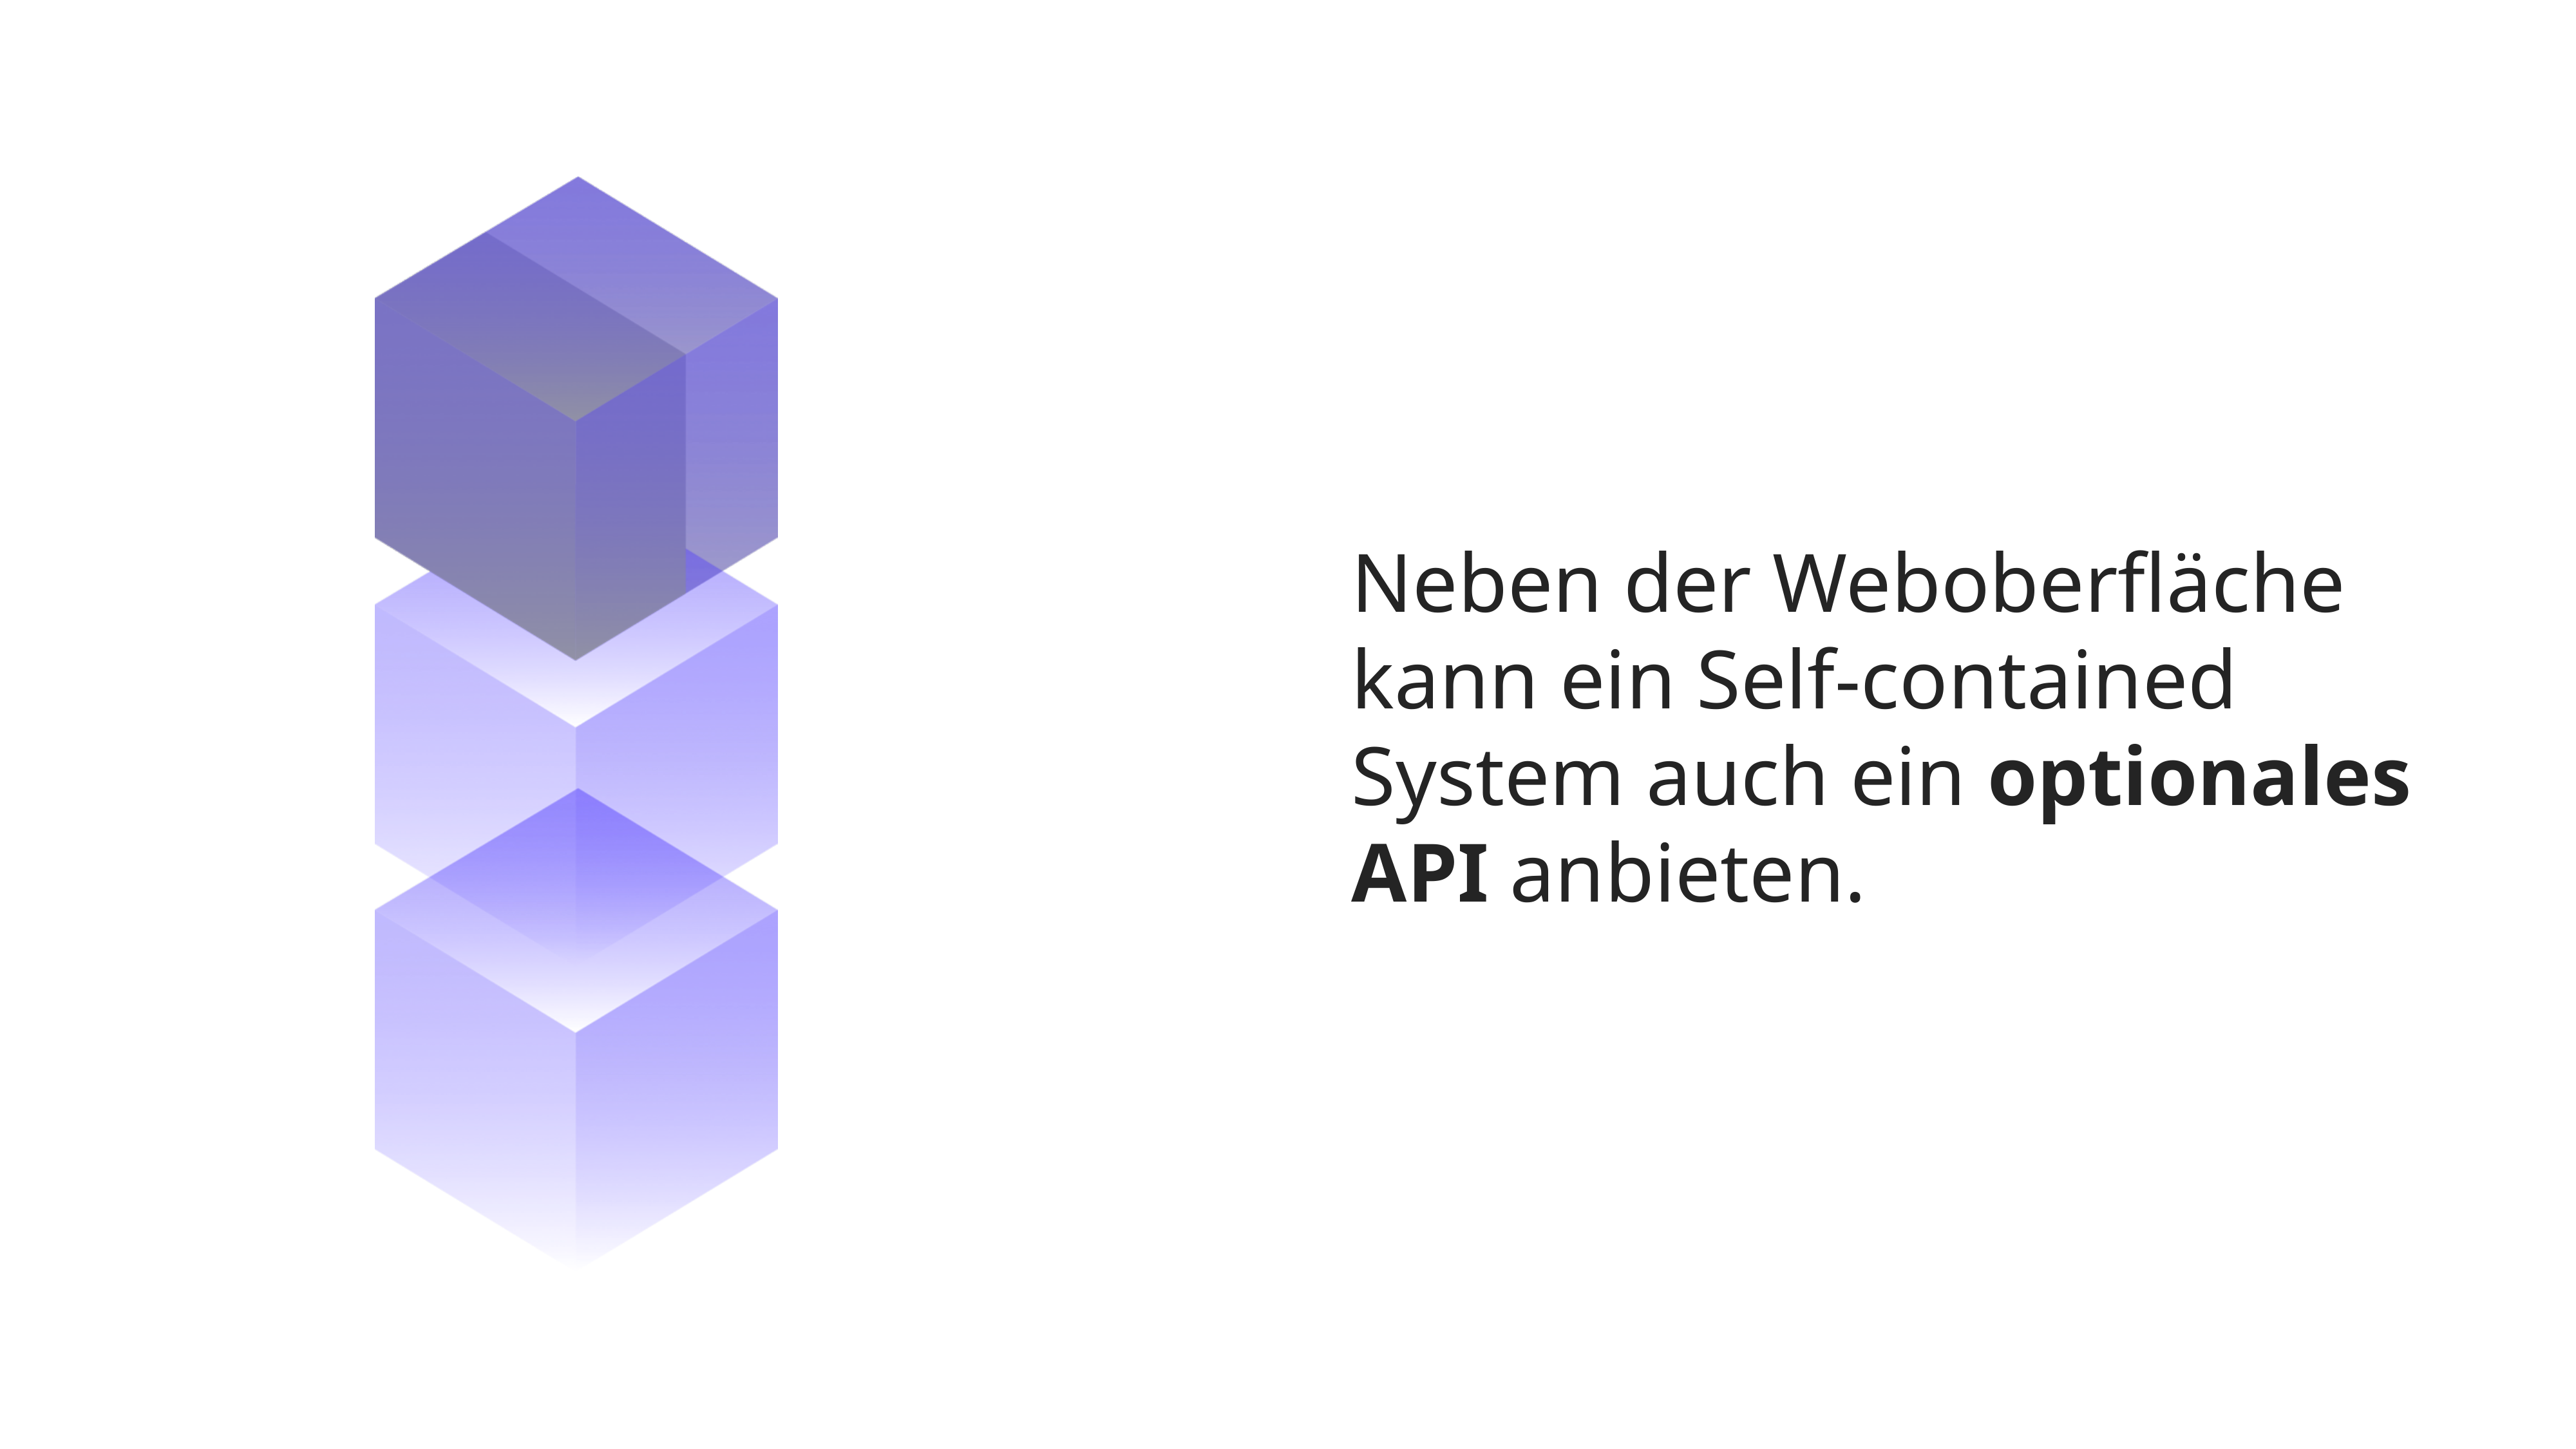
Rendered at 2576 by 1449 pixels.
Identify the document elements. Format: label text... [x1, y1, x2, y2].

picture [375, 176, 778, 1273]
list Neben der Weboberfläche kann ein Self-contained System auch ein optionales API anbieten. [1351, 127, 2423, 1322]
